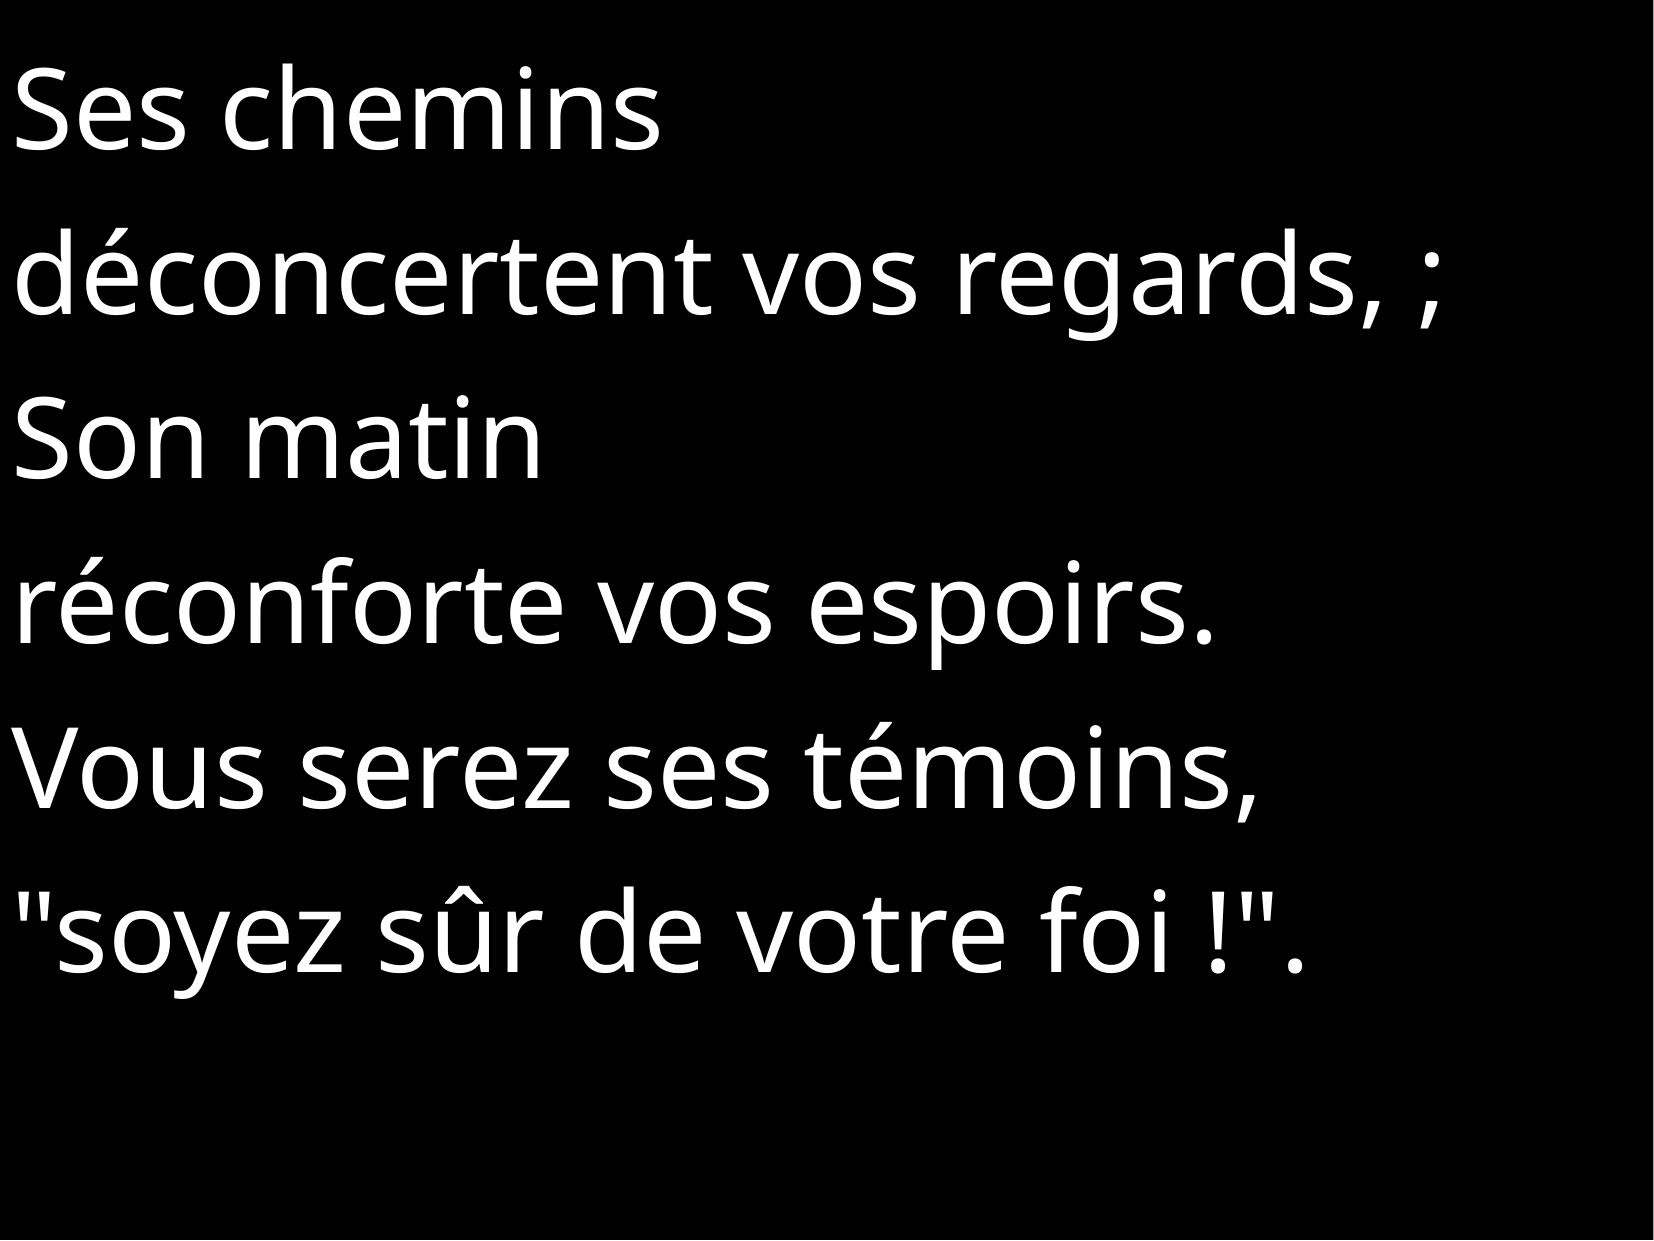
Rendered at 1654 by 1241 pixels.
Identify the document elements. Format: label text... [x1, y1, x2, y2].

list Ses chemins déconcertent vos regards, ; Son matin réconforte vos espoirs. Vous serez ses témoins, "soyez sûr de votre foi !". [11, 29, 1654, 1241]
